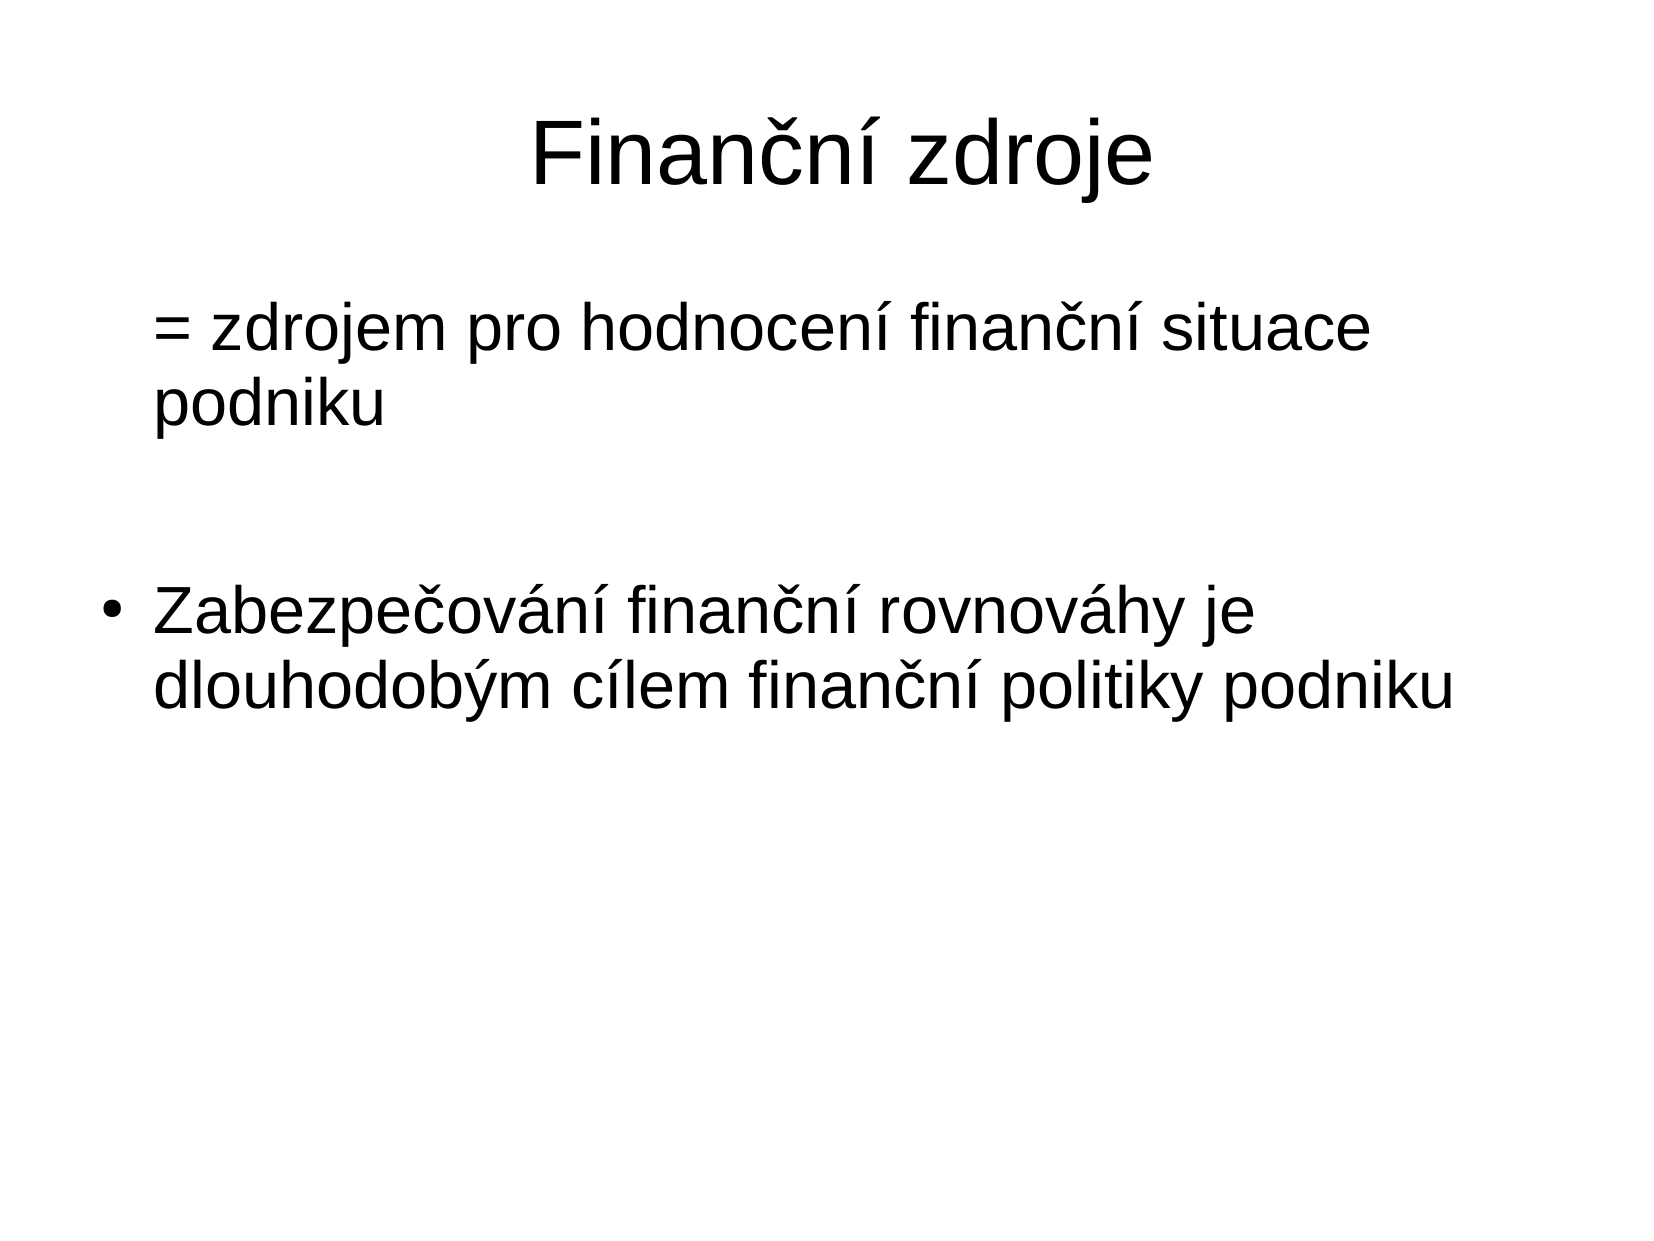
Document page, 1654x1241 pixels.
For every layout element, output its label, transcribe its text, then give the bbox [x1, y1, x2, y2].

list = zdrojem pro hodnocení finanční situace podniku Zabezpečování finanční rovnováhy je dlouhodobým cílem finanční politiky podniku [82, 290, 1571, 1109]
title Finanční zdroje [82, 49, 1571, 257]
